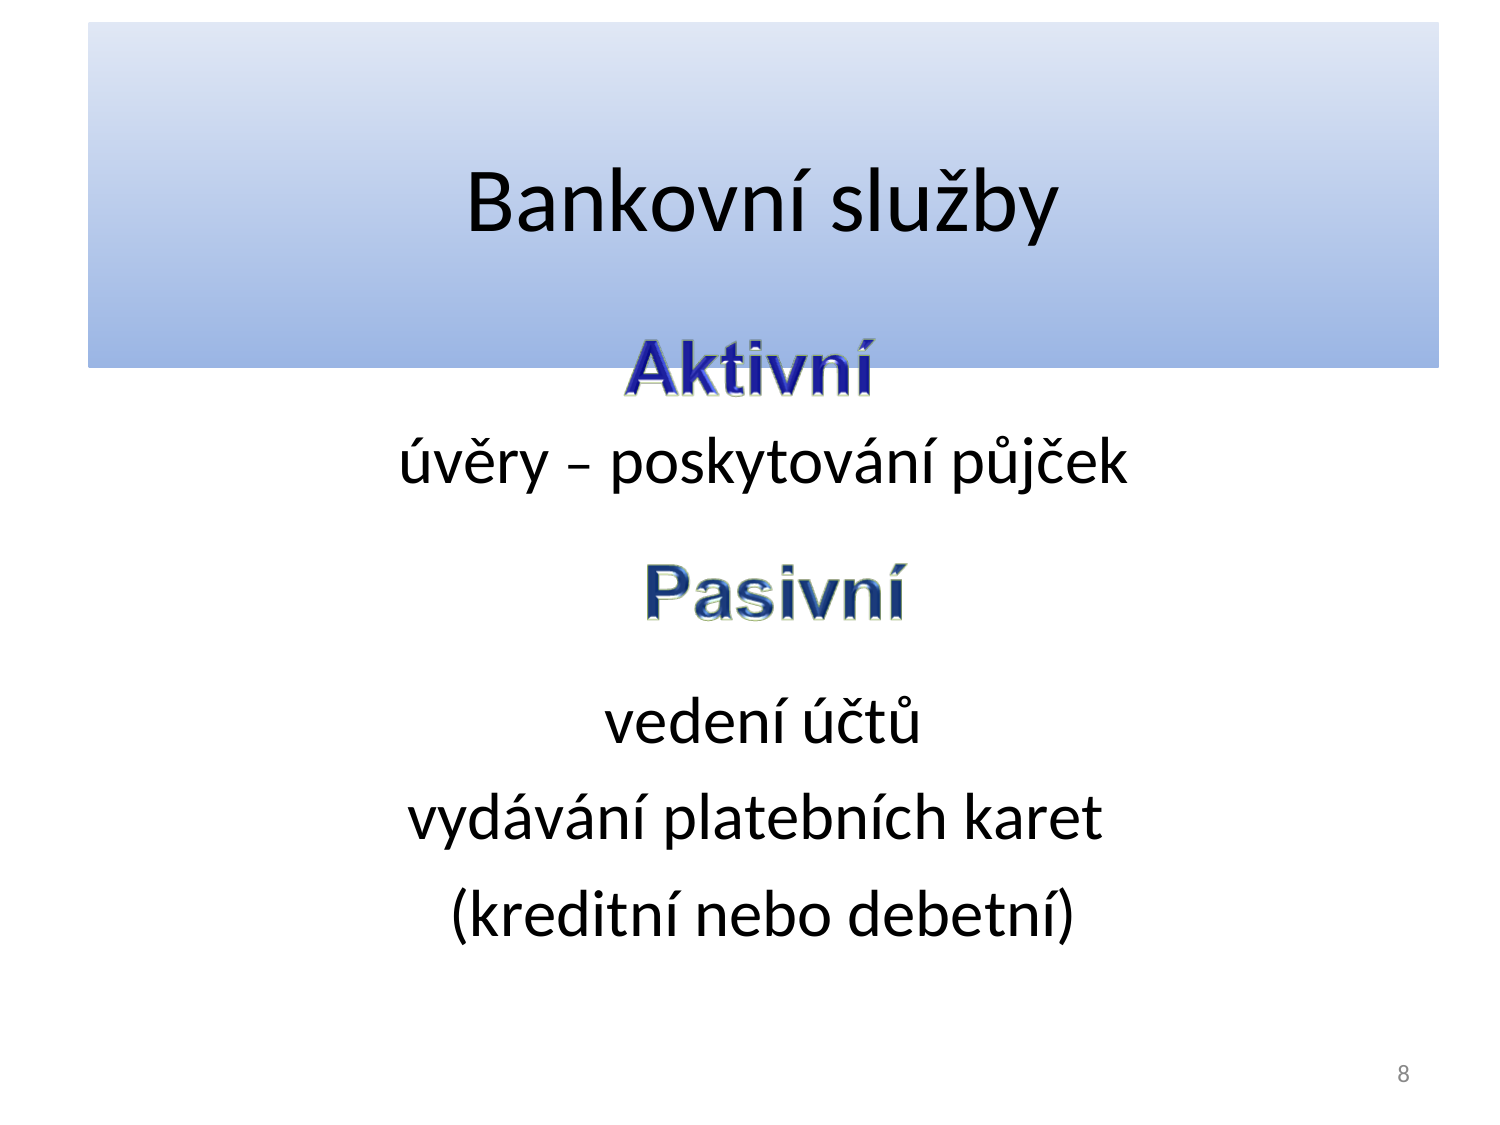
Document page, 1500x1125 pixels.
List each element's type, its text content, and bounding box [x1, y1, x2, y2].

picture [595, 521, 954, 647]
picture [577, 296, 922, 422]
list úvěry ‒ poskytování půjček vedení účtů vydávání platebních karet (kreditní nebo debetní) [88, 302, 1439, 1054]
text_box <číslo> [1074, 1042, 1426, 1103]
title Bankovní služby [88, 22, 1439, 302]
